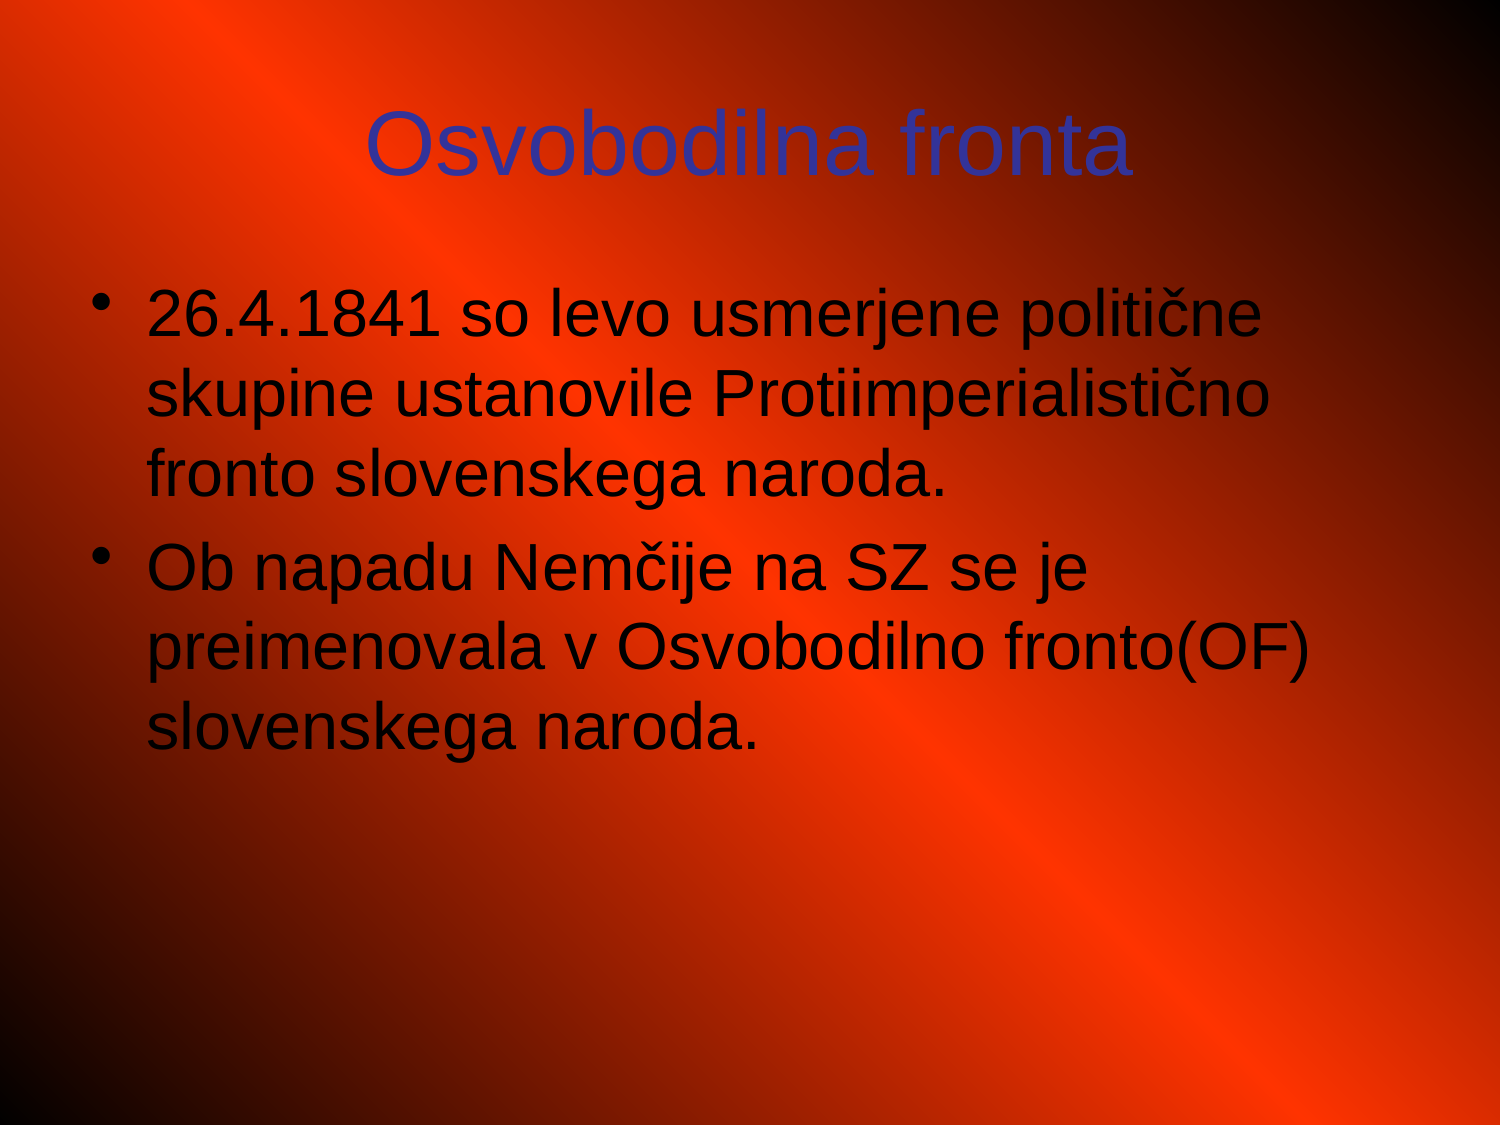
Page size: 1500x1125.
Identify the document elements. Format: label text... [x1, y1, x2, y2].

list 26.4.1841 so levo usmerjene politične skupine ustanovile Protiimperialistično fronto slovenskega naroda. Ob napadu Nemčije na SZ se je preimenovala v Osvobodilno fronto(OF) slovenskega naroda. [75, 262, 1425, 1005]
title Osvobodilna fronta [75, 45, 1425, 233]
